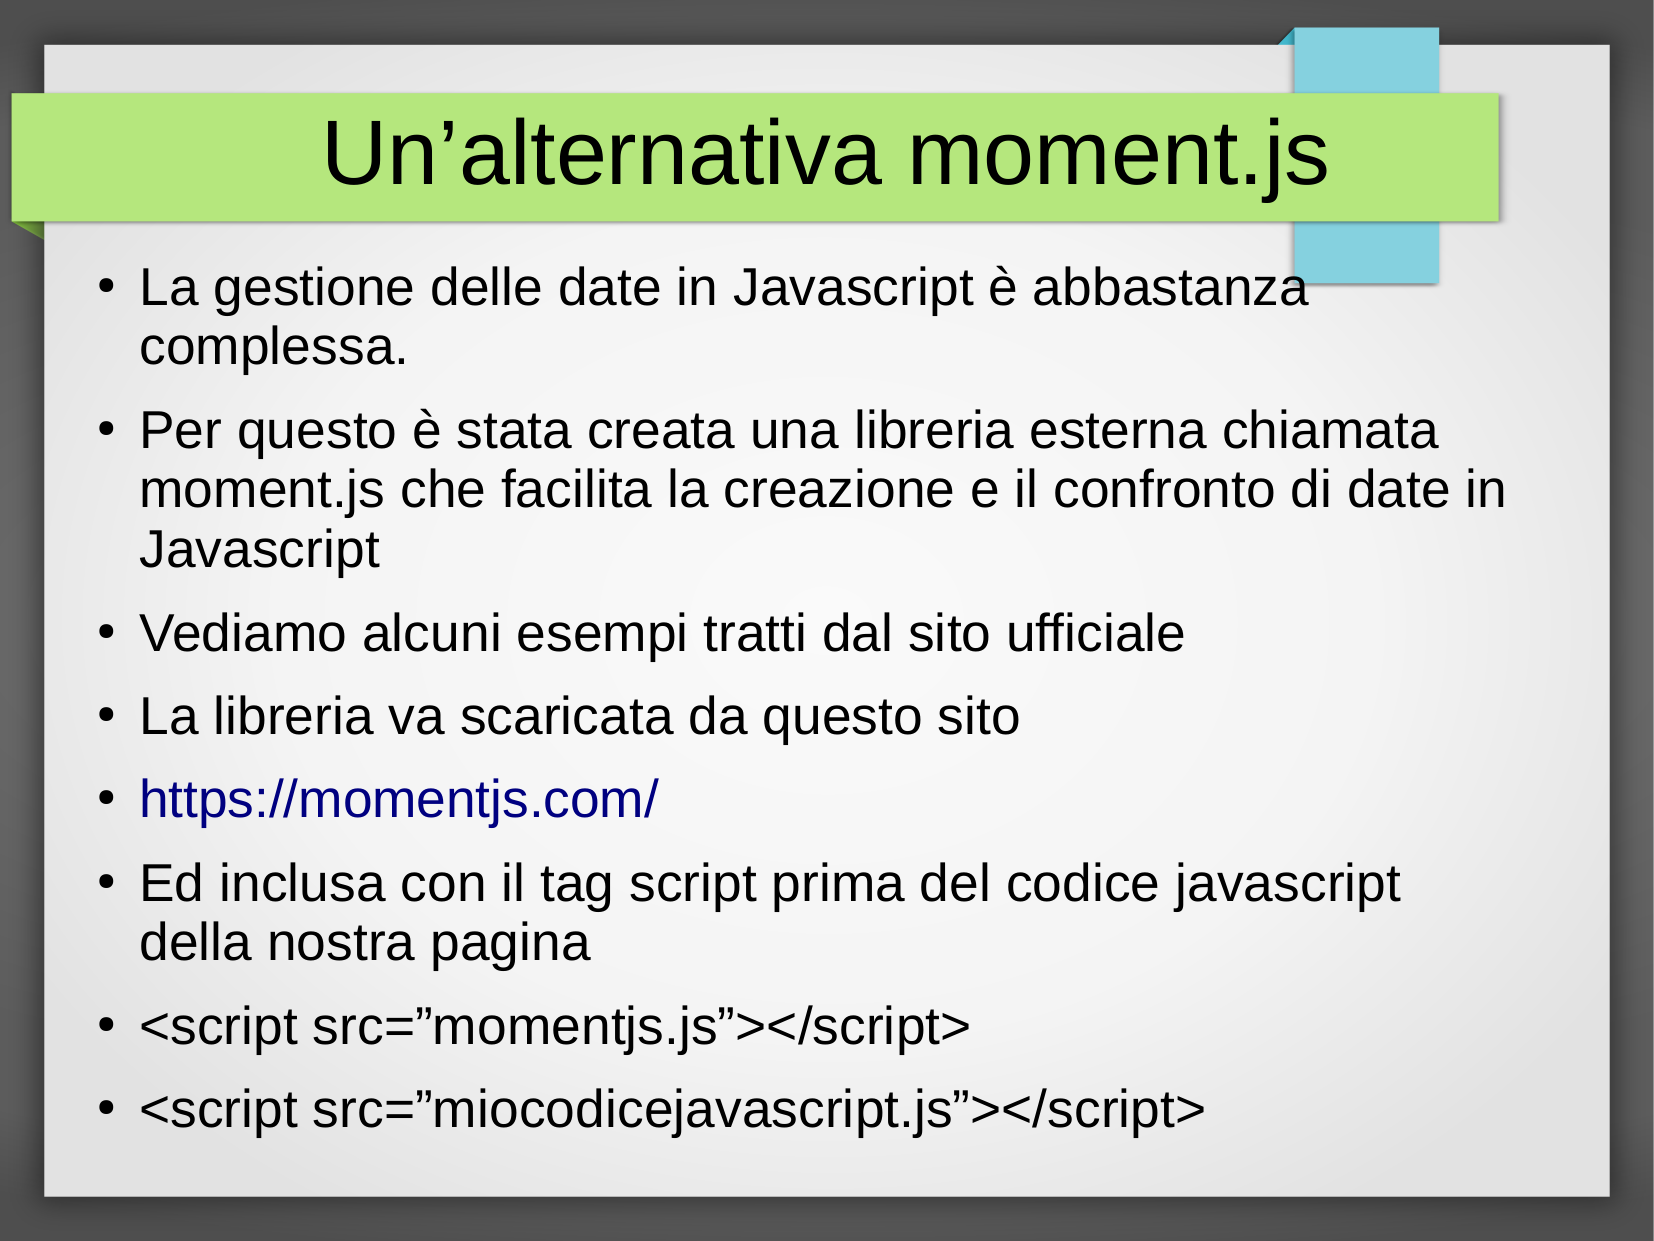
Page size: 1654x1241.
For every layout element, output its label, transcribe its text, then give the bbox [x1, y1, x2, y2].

picture [0, 0, 1654, 1241]
list La gestione delle date in Javascript è abbastanza complessa. Per questo è stata creata una libreria esterna chiamata moment.js che facilita la creazione e il confronto di date in Javascript Vediamo alcuni esempi tratti dal sito ufficiale La libreria va scaricata da questo sito https://momentjs.com/ Ed inclusa con il tag script prima del codice javascript della nostra pagina <script src=”momentjs.js”></script> <script src=”miocodicejavascript.js”></script> [82, 256, 1524, 1146]
title Un’alternativa moment.js [82, 49, 1571, 257]
